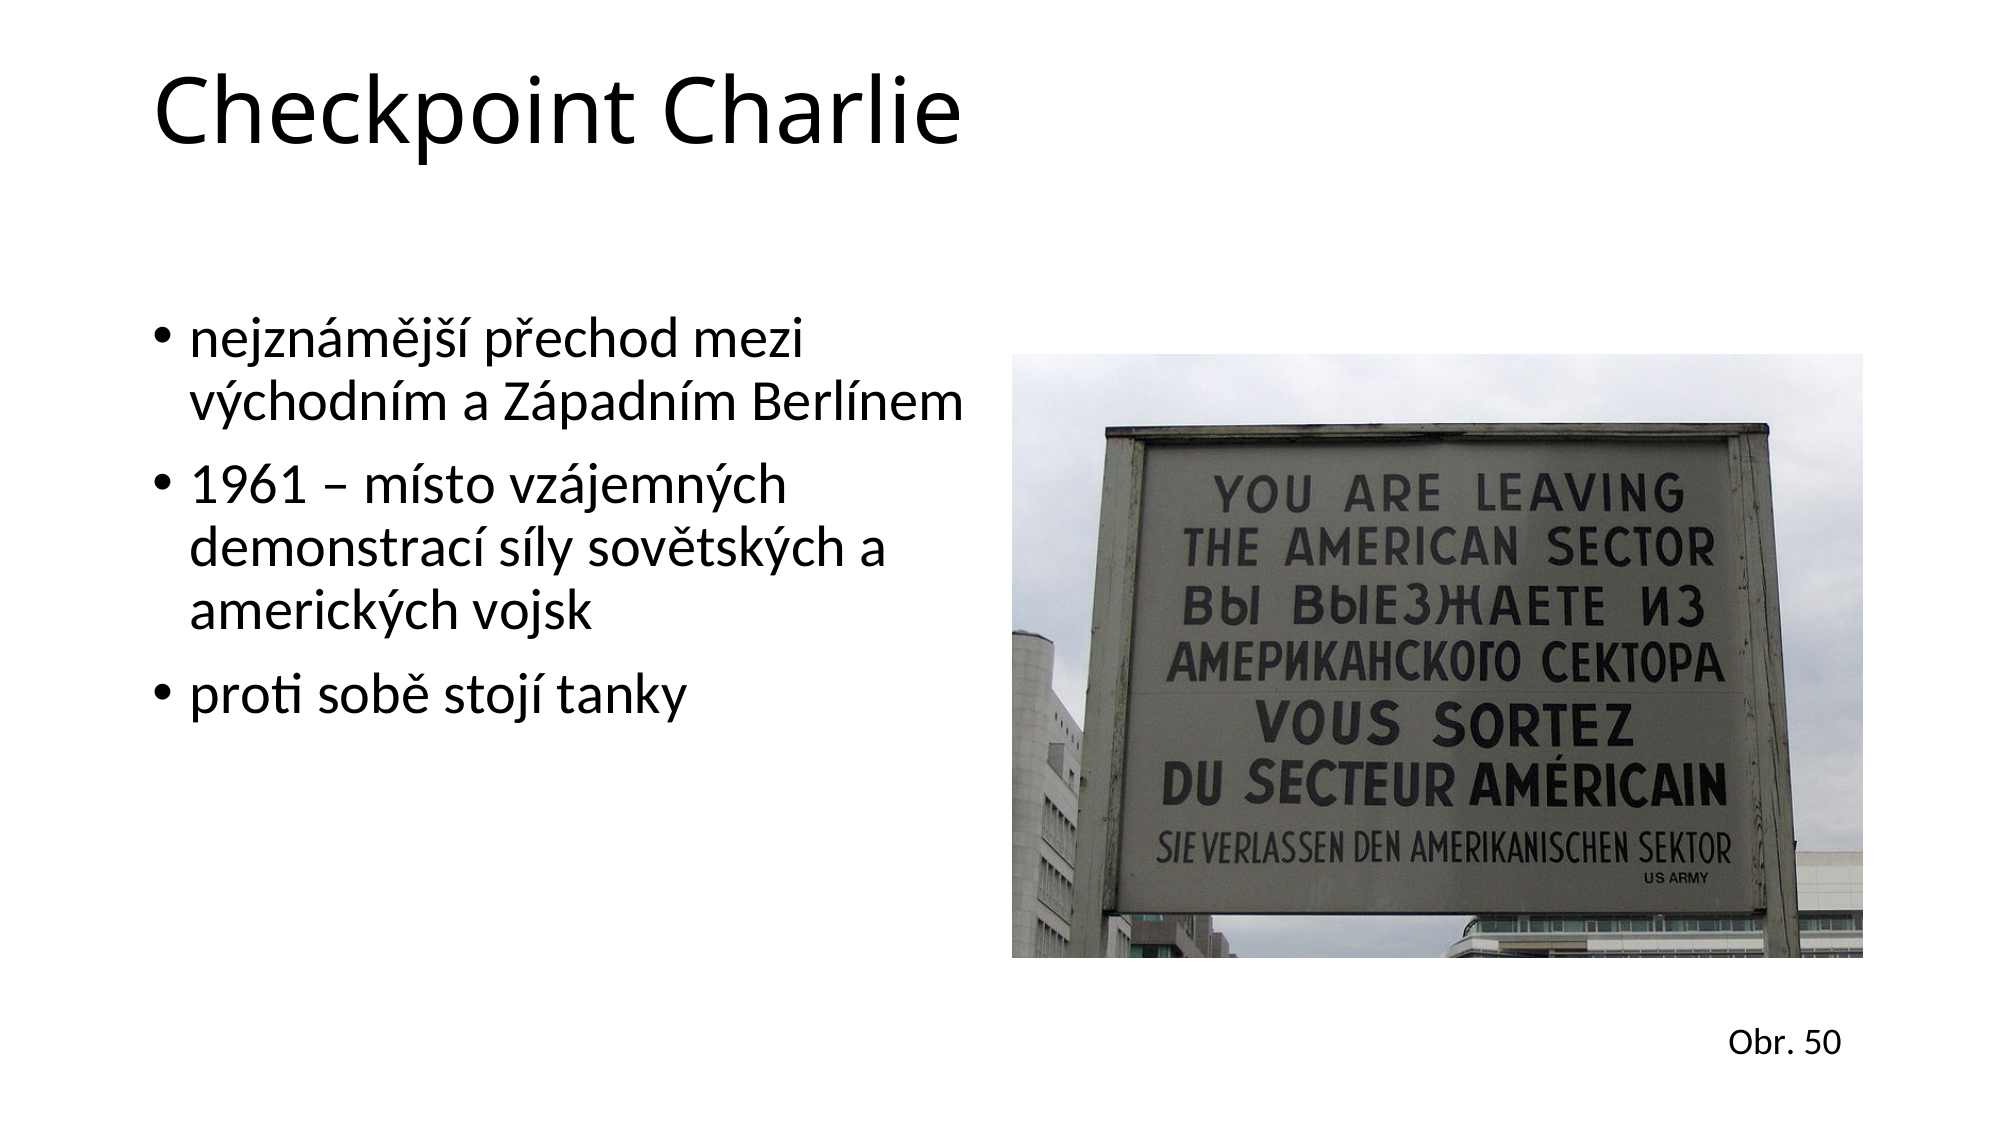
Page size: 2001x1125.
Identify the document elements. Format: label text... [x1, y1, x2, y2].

text_box Obr. 50 [1713, 1009, 1862, 1070]
list nejznámější přechod mezi východním a Západním Berlínem 1961 – místo vzájemných demonstrací síly sovětských a amerických vojsk proti sobě stojí tanky [137, 299, 988, 1014]
title Checkpoint Charlie [137, 59, 1863, 278]
text_box [1012, 354, 1863, 959]
